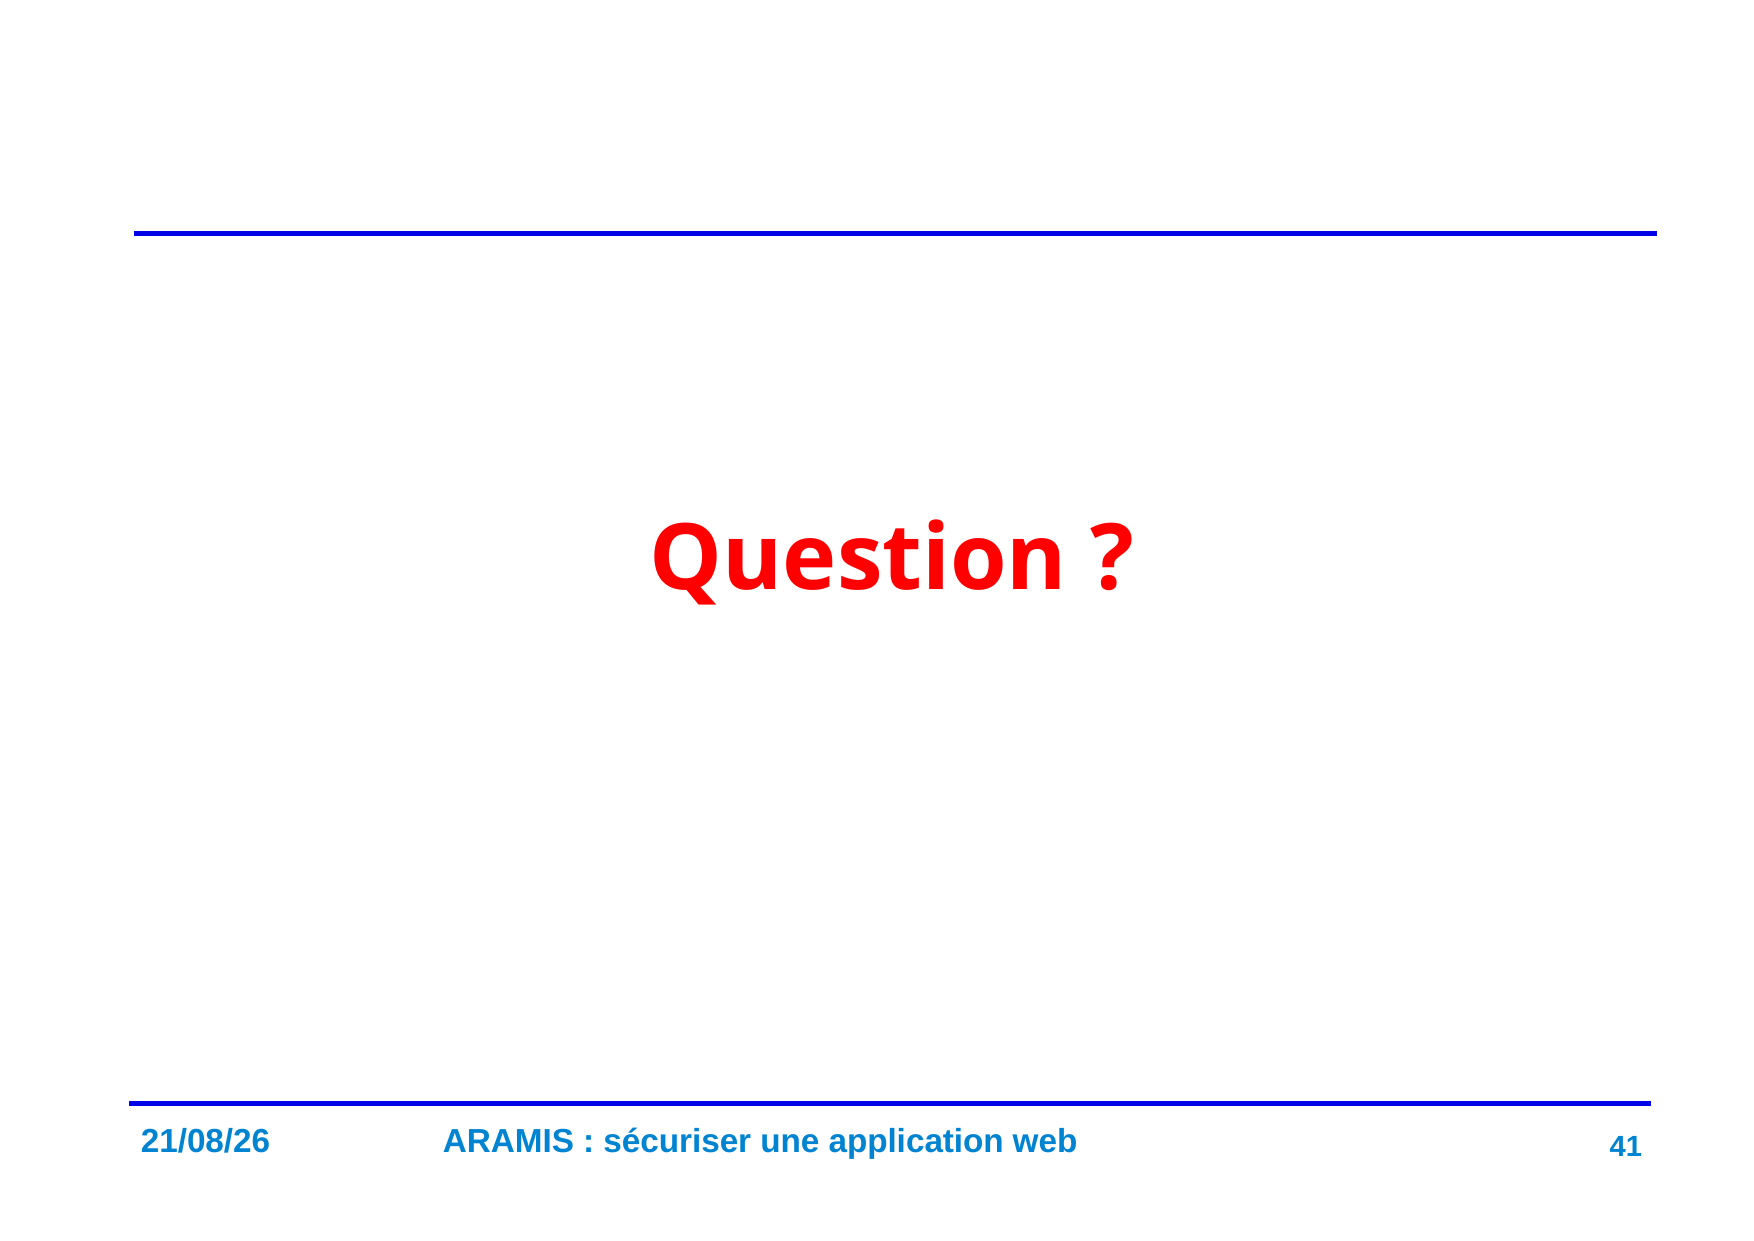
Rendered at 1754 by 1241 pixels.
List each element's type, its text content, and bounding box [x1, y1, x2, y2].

list Question ? [131, 499, 1654, 742]
